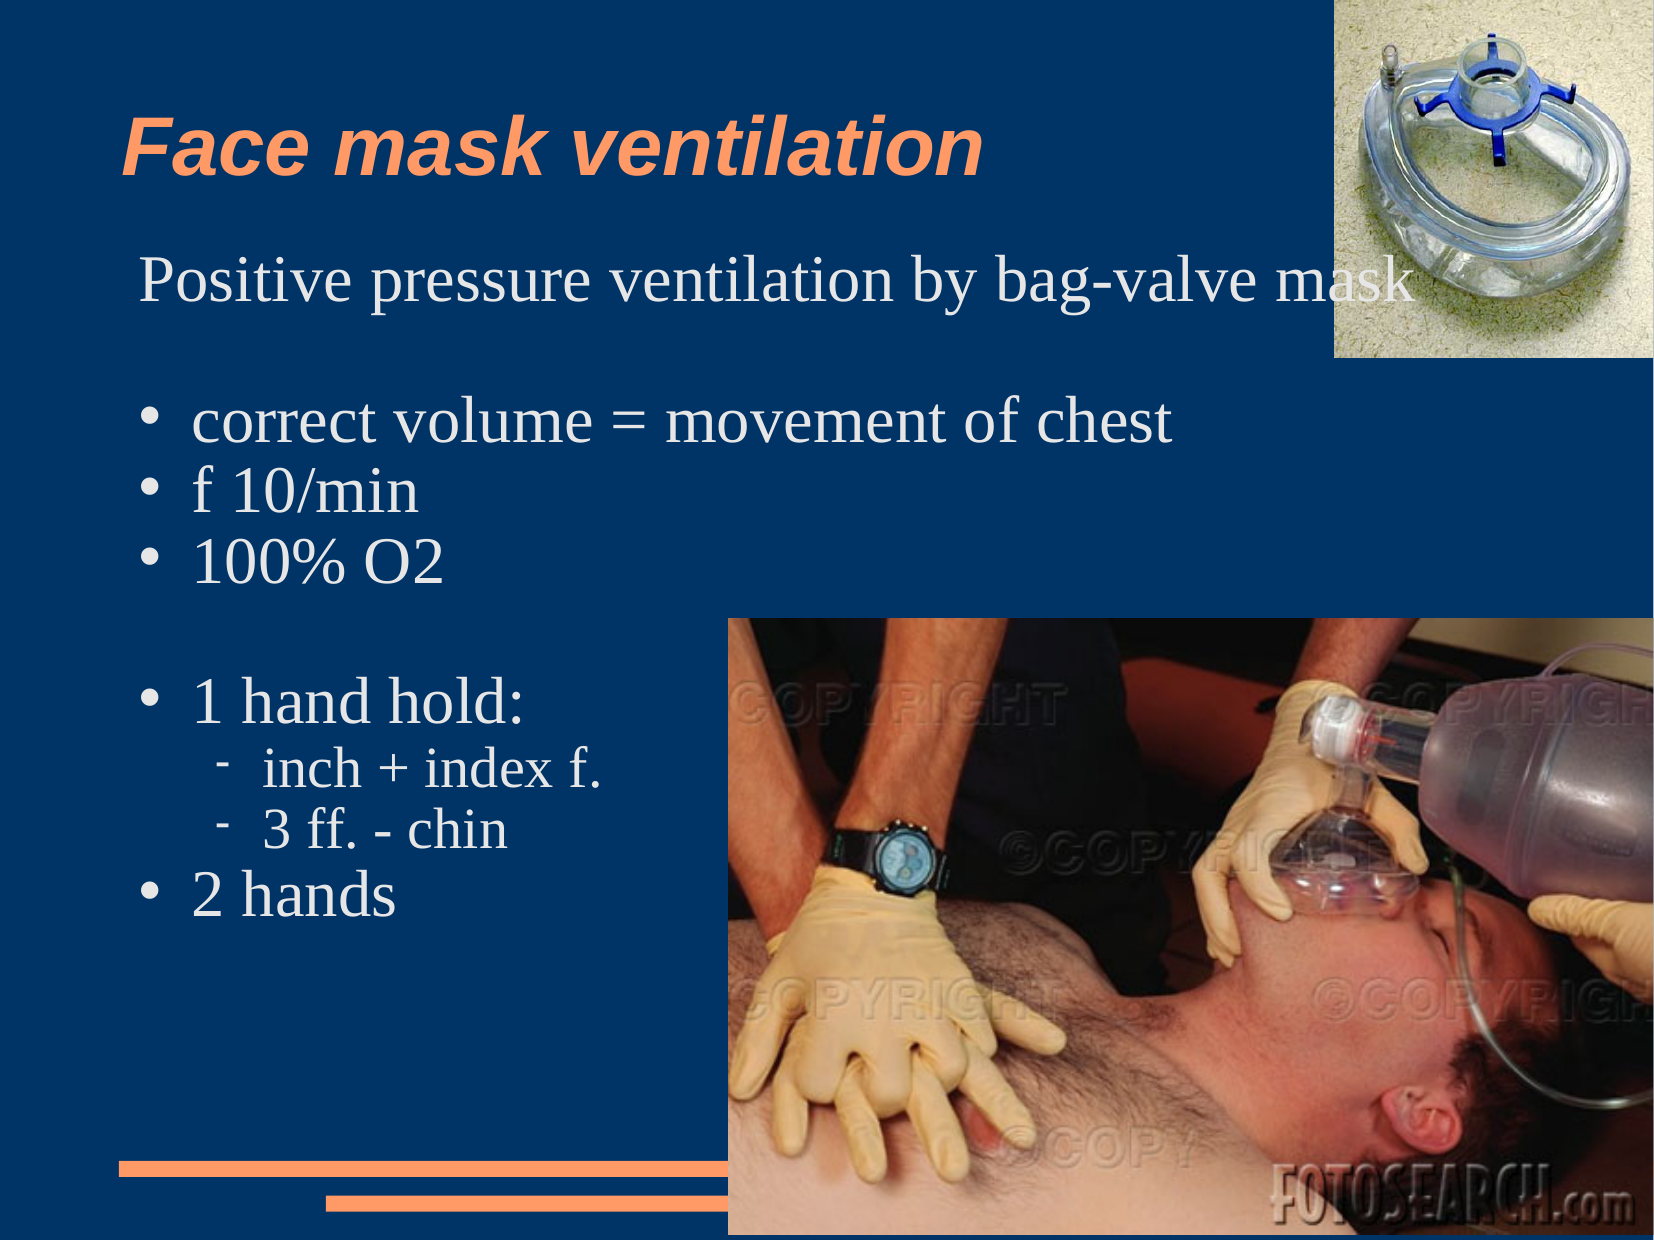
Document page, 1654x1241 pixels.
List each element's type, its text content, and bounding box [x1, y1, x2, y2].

picture [728, 618, 1654, 1235]
title Face mask ventilation [121, 46, 1534, 245]
picture [1334, 0, 1654, 358]
list Positive pressure ventilation by bag-valve mask correct volume = movement of chest f 10/min 100% O2 1 hand hold: inch + index f. 3 ff. - chin 2 hands [121, 245, 1561, 1062]
